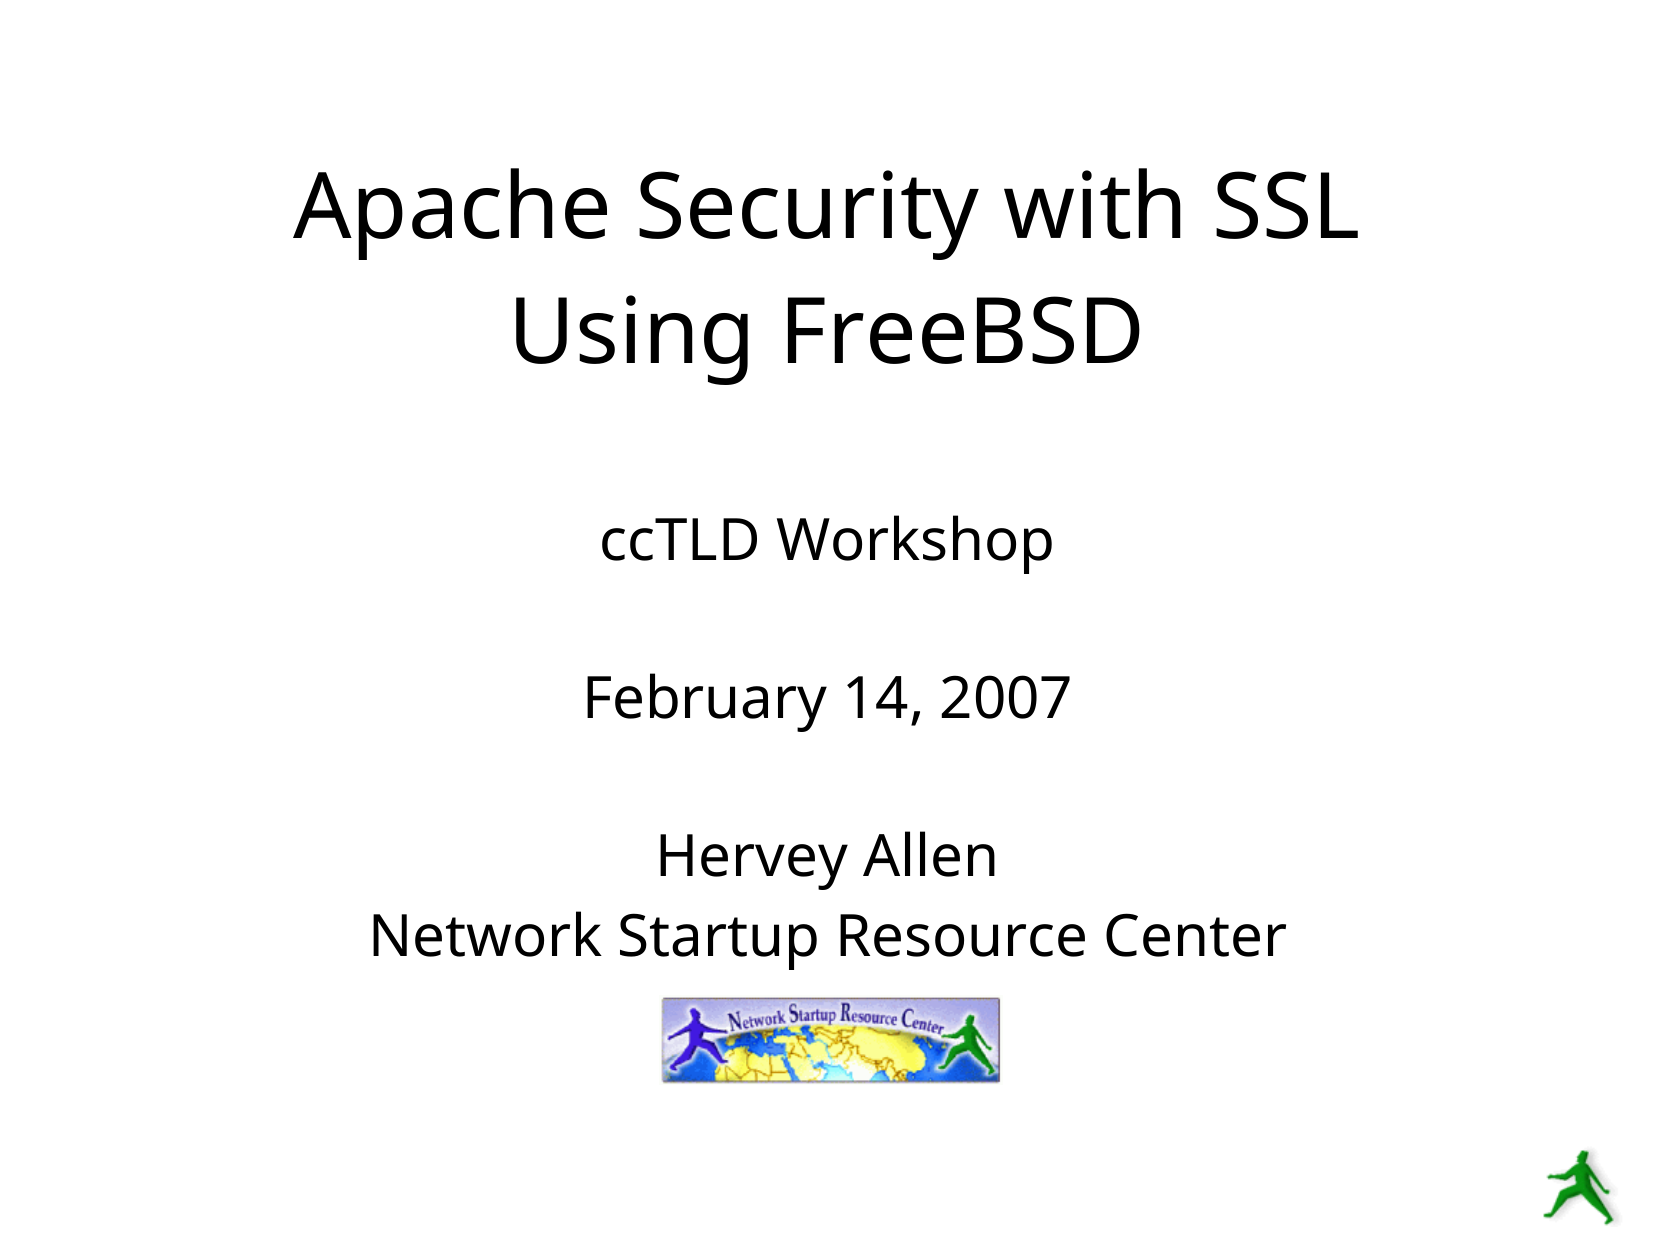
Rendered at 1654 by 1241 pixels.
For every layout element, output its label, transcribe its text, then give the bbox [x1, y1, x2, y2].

title Apache Security with SSL Using FreeBSD [121, 138, 1534, 344]
picture [1541, 1135, 1634, 1227]
subtitle ccTLD Workshop February 14, 2007 Hervey Allen Network Startup Resource Center [121, 344, 1534, 1127]
